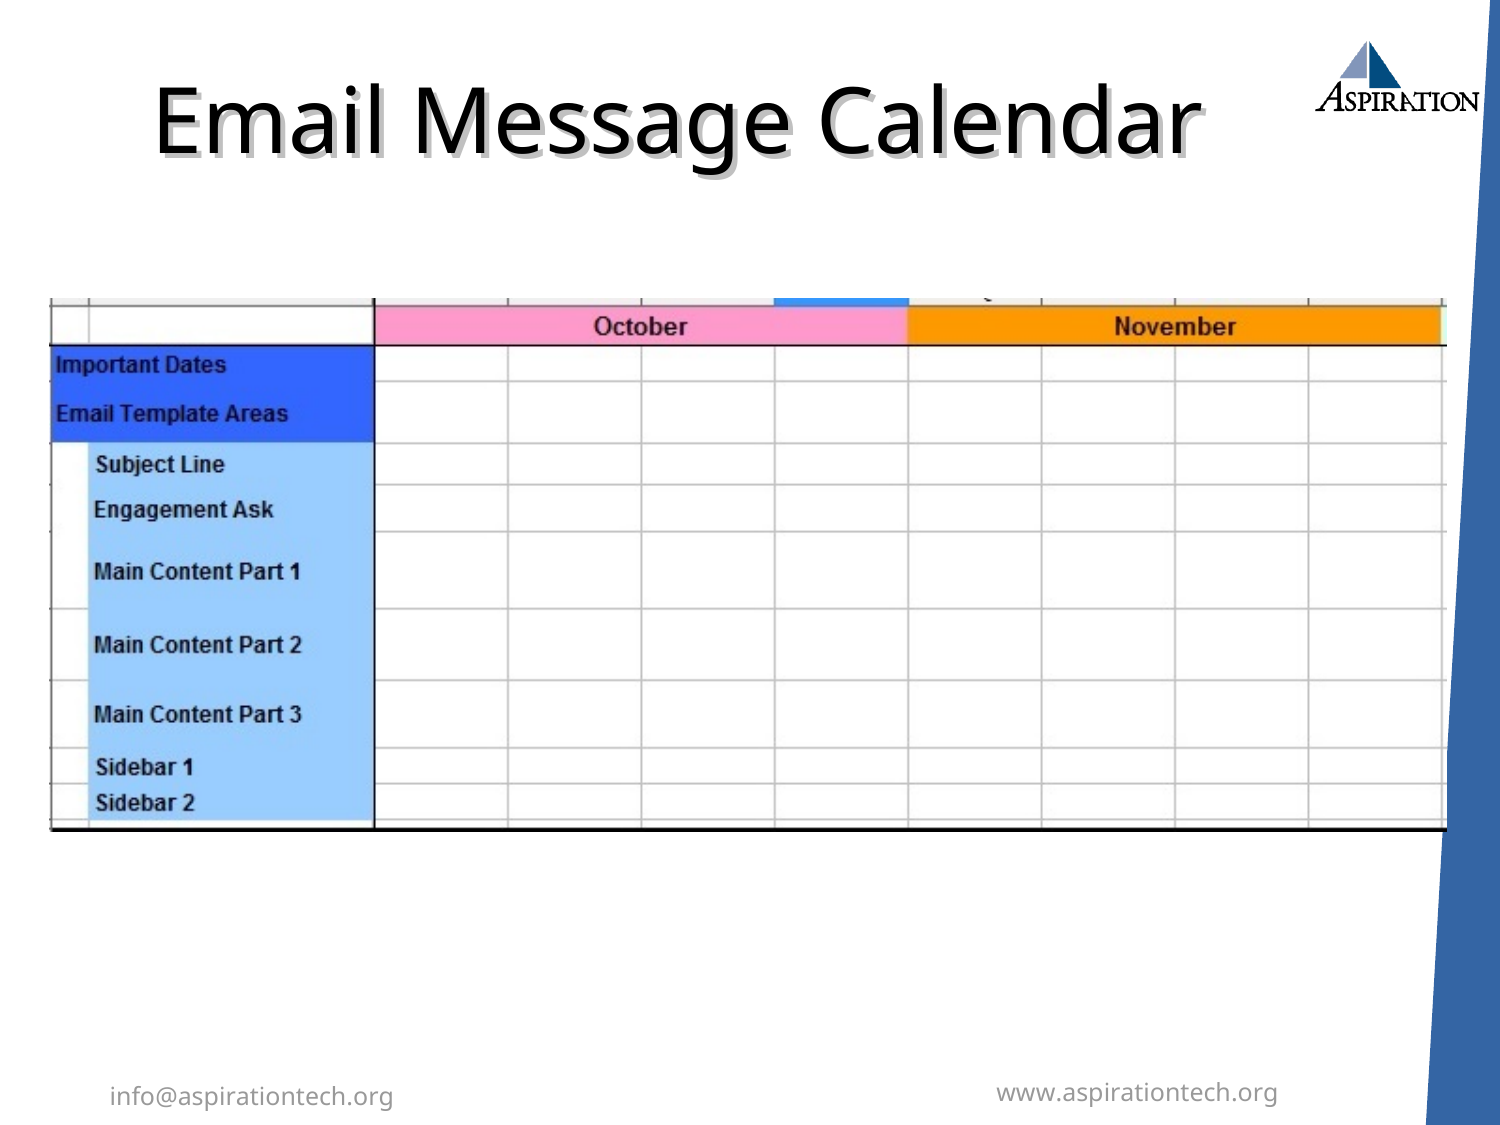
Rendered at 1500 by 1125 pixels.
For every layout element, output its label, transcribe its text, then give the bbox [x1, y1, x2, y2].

picture [1315, 41, 1480, 120]
title Email Message Calendar [49, 19, 1284, 206]
picture [49, 298, 1447, 832]
